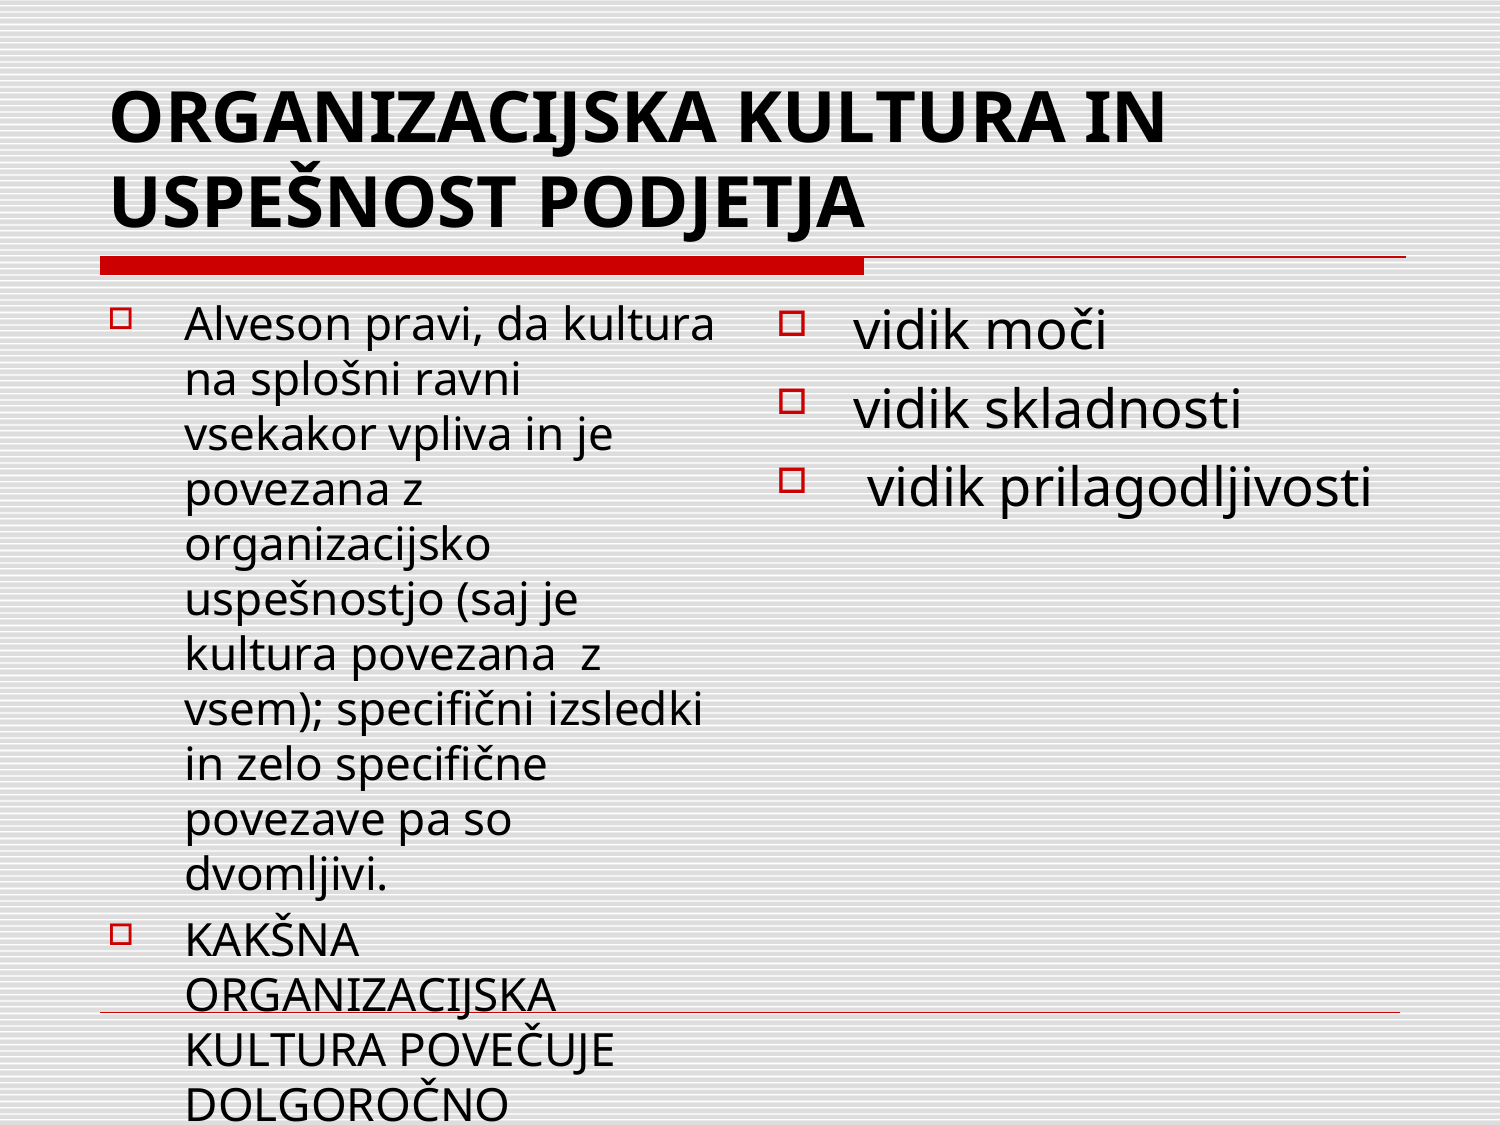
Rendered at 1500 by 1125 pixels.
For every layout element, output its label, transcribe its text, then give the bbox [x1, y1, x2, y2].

list Alveson pravi, da kultura na splošni ravni vsekakor vpliva in je povezana z organizacijsko uspešnostjo (saj je kultura povezana z vsem); specifični izsledki in zelo specifične povezave pa so dvomljivi. KAKŠNA ORGANIZACIJSKA KULTURA POVEČUJE DOLGOROČNO USPEŠNOST PODJETJA? [92, 287, 738, 988]
title ORGANIZACIJSKA KULTURA IN USPEŠNOST PODJETJA [94, 49, 1407, 250]
list vidik moči vidik skladnosti vidik prilagodljivosti [761, 287, 1406, 988]
picture [0, 0, 1500, 1125]
